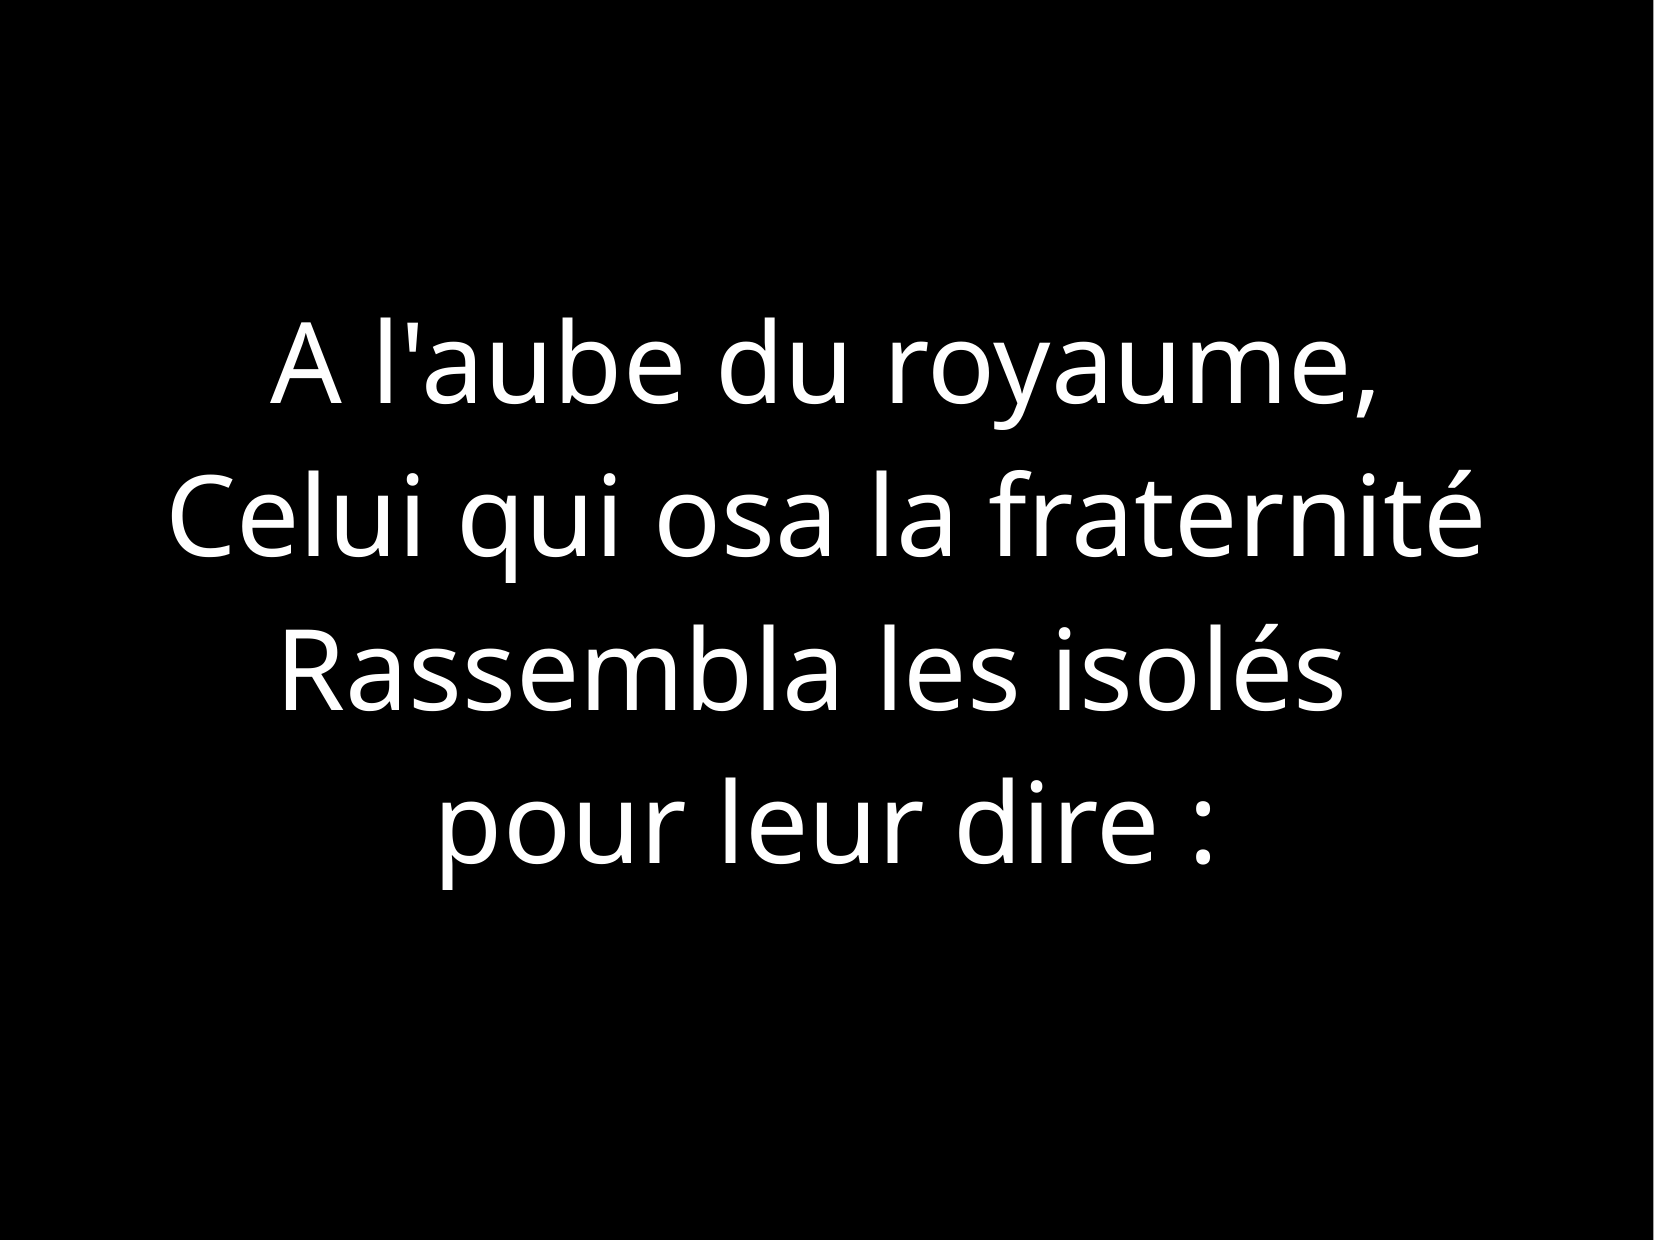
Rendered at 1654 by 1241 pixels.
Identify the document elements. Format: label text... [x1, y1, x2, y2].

subtitle A l'aube du royaume, Celui qui osa la fraternité Rassembla les isolés pour leur dire : [82, 70, 1571, 1109]
